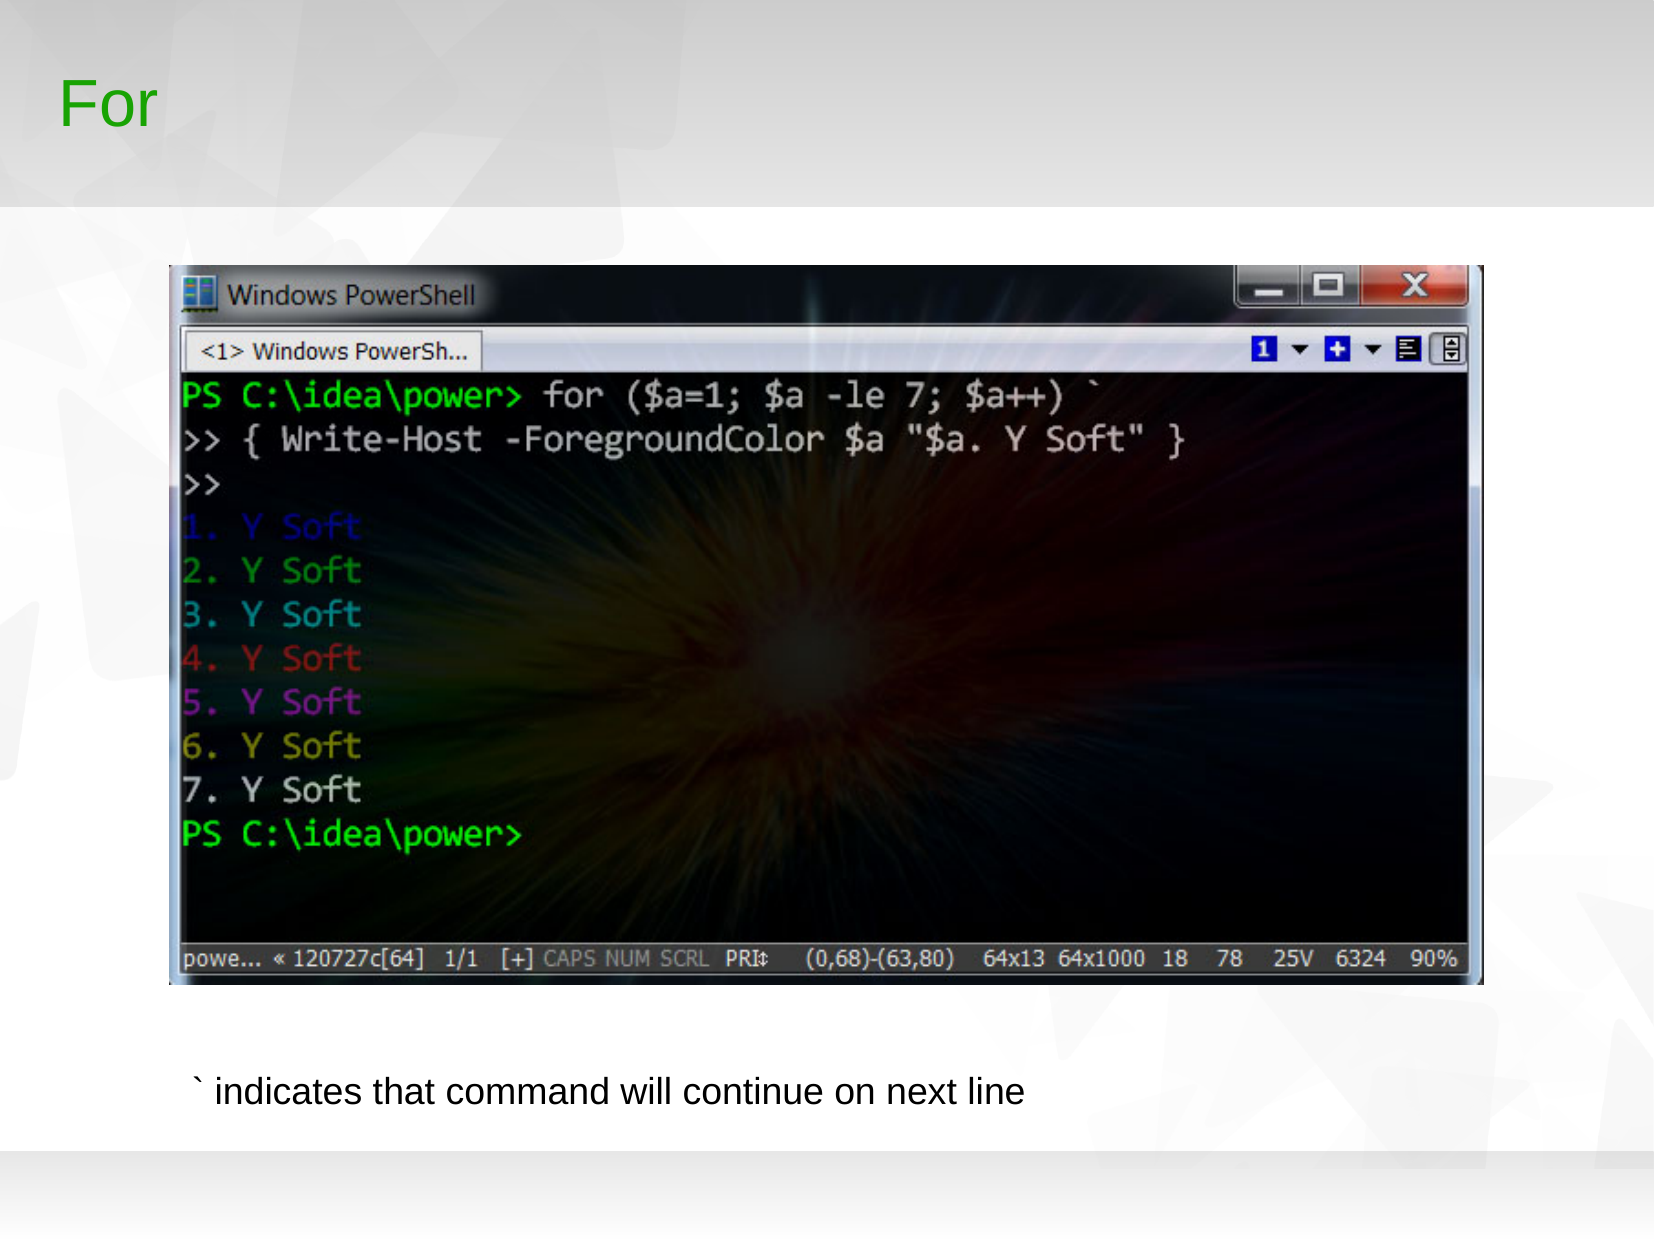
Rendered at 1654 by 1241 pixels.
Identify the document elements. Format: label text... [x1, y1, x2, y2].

text_box ` indicates that command will continue on next line [177, 1062, 1041, 1120]
title For [59, 29, 1595, 178]
picture [0, 0, 1654, 1169]
